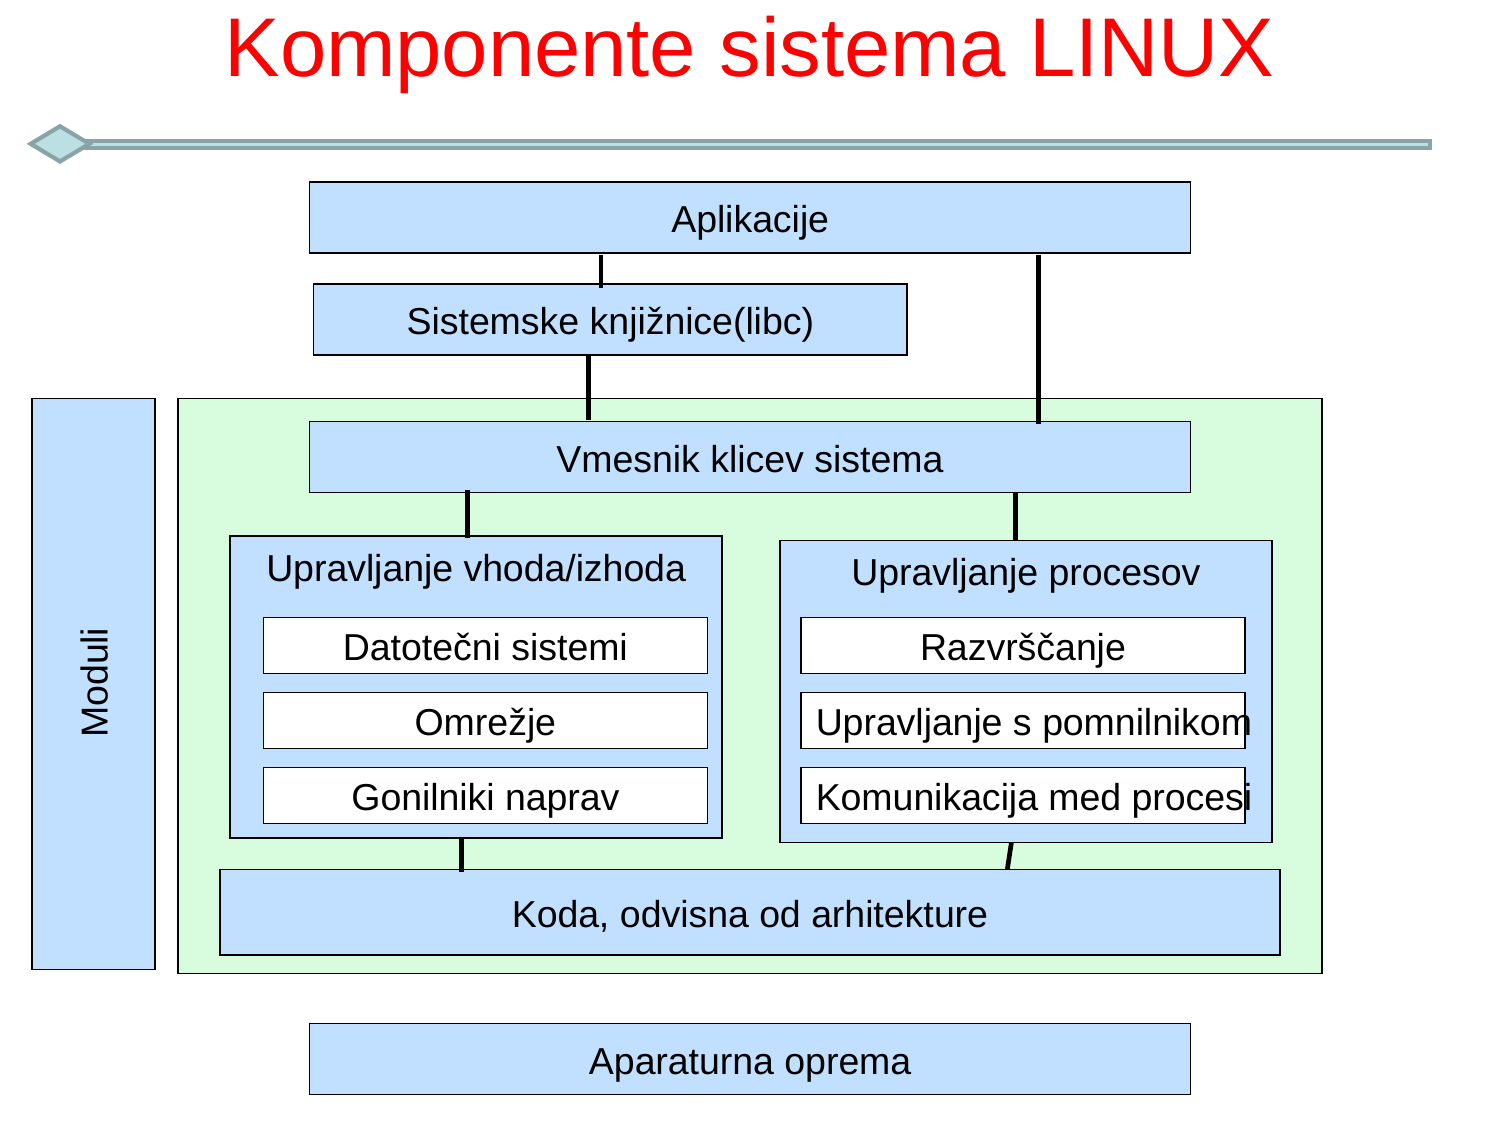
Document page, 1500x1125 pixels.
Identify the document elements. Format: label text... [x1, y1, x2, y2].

text_box Upravljanje vhoda/izhoda [230, 536, 722, 839]
text_box [32, 398, 156, 970]
text_box Upravljanje s pomnilnikom [801, 692, 1245, 749]
text_box [464, 493, 1013, 869]
text_box Datotečni sistemi [263, 617, 708, 674]
text_box Komunikacija med procesi [801, 767, 1245, 824]
text_box [178, 398, 1322, 974]
text_box Gonilniki naprav [263, 767, 708, 824]
text_box Aparaturna oprema [309, 1023, 1191, 1095]
text_box Sistemske knjižnice(libc) [313, 284, 908, 355]
text_box Upravljanje procesov [780, 540, 1272, 843]
text_box Omrežje [263, 692, 708, 749]
text_box Vmesnik klicev sistema [309, 421, 1191, 493]
text_box Moduli [62, 612, 123, 753]
text_box Razvrščanje [801, 617, 1245, 674]
text_box Koda, odvisna od arhitekture [219, 869, 1281, 955]
title Komponente sistema LINUX [75, 0, 1426, 201]
text_box Aplikacije [309, 201, 1191, 253]
